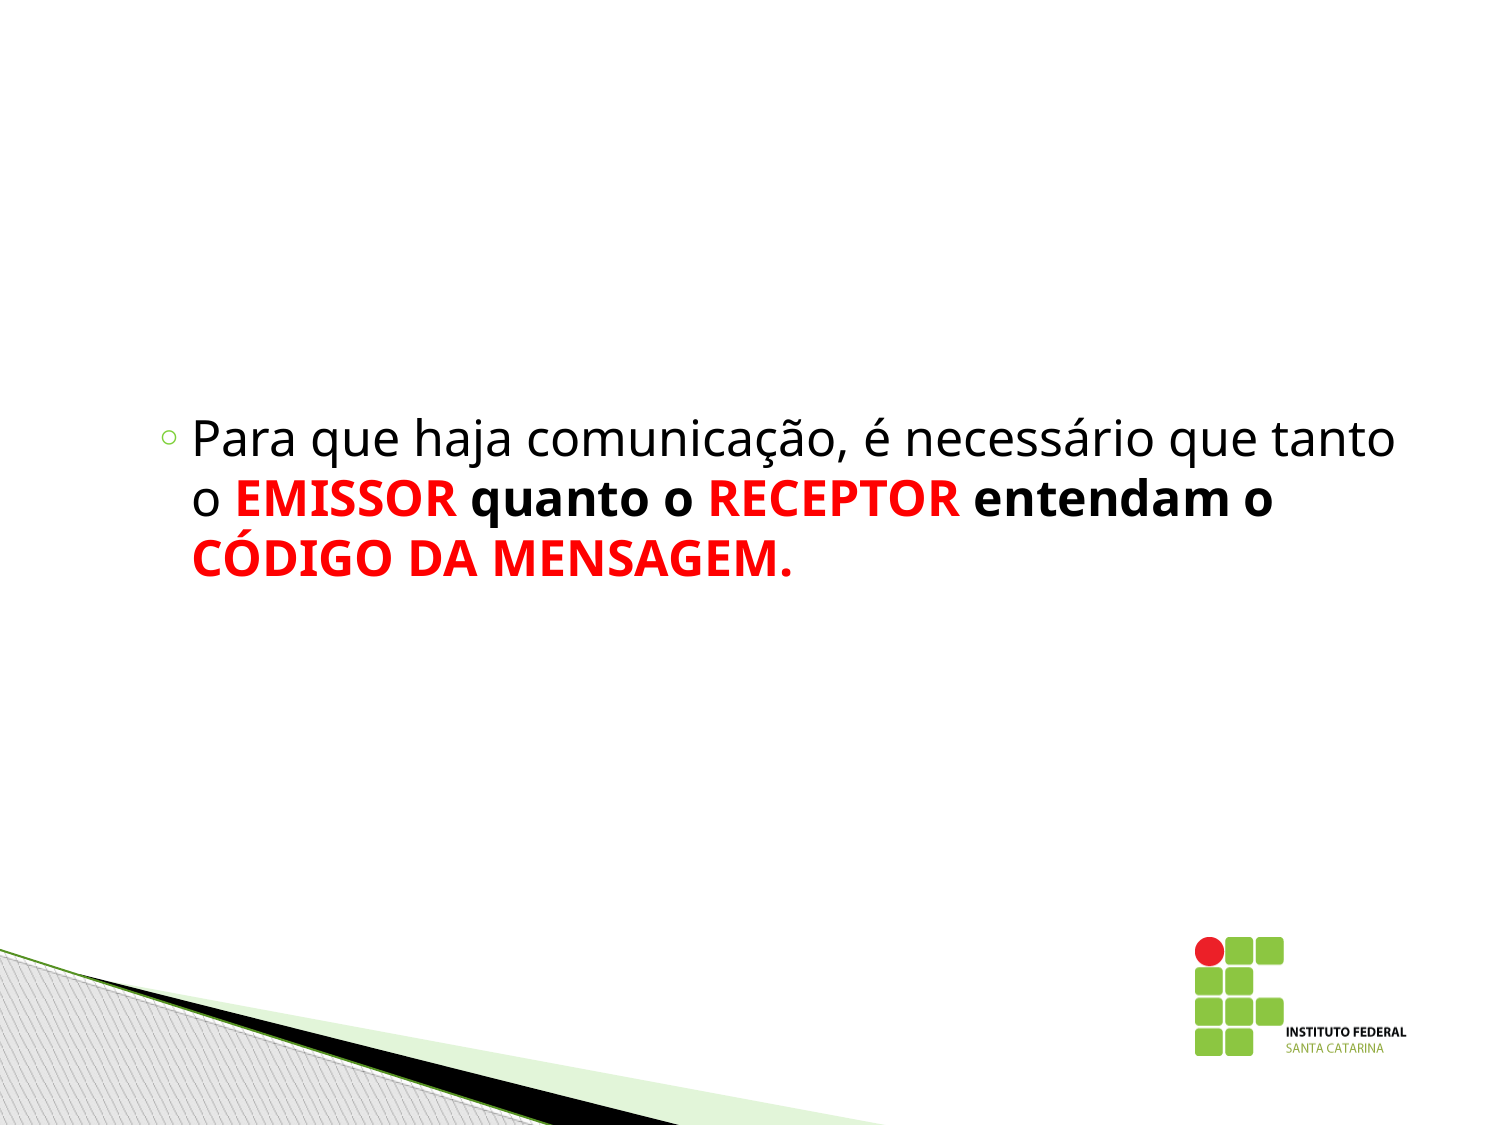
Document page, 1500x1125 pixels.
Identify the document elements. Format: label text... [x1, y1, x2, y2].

picture [1195, 937, 1407, 1056]
list Para que haja comunicação, é necessário que tanto o EMISSOR quanto o RECEPTOR entendam o CÓDIGO DA MENSAGEM. [75, 243, 1425, 986]
